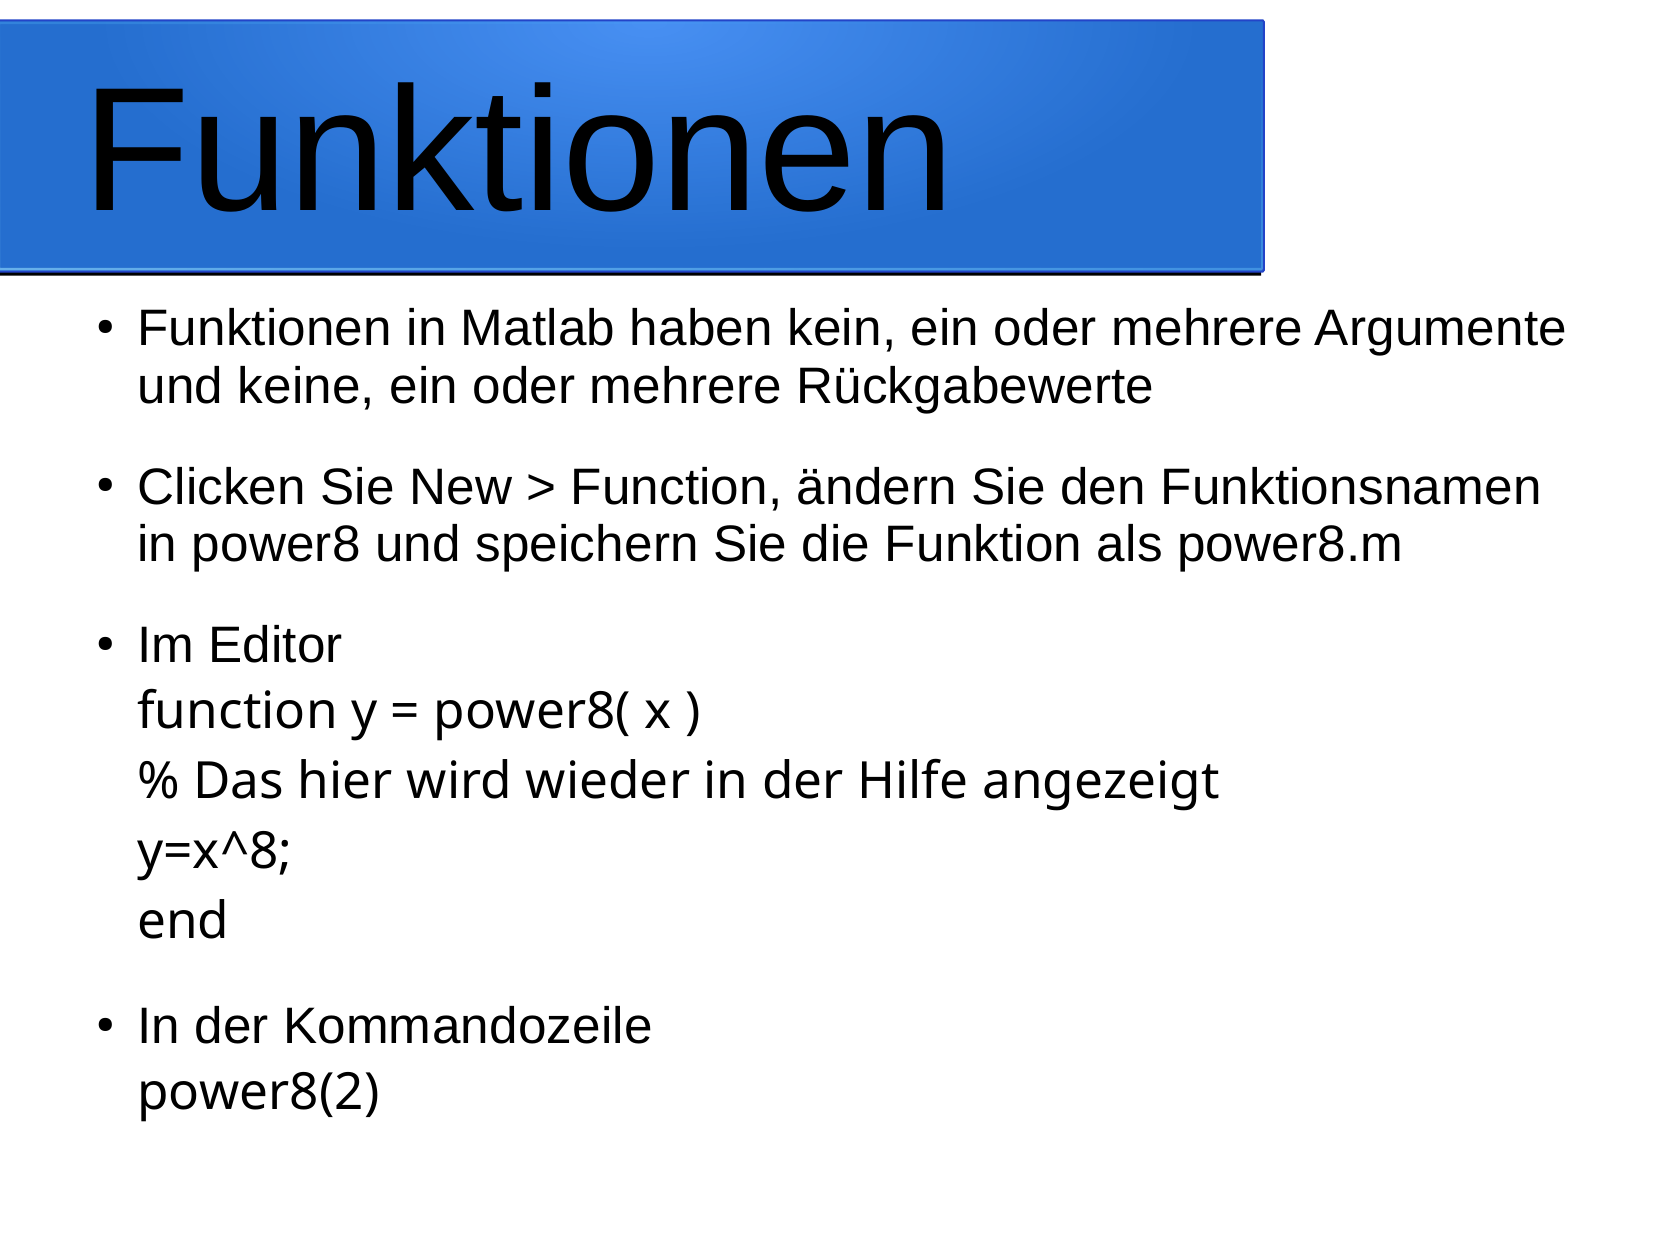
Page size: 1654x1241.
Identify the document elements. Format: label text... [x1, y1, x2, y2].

title Funktionen [82, 47, 1235, 252]
list Funktionen in Matlab haben kein, ein oder mehrere Argumente und keine, ein oder mehrere Rückgabewerte Clicken Sie New > Function, ändern Sie den Funktionsnamen in power8 und speichern Sie die Funktion als power8.m Im Editor function y = power8( x ) % Das hier wird wieder in der Hilfe angezeigt y=x^8; end In der Kommandozeile power8(2) [82, 299, 1571, 1171]
